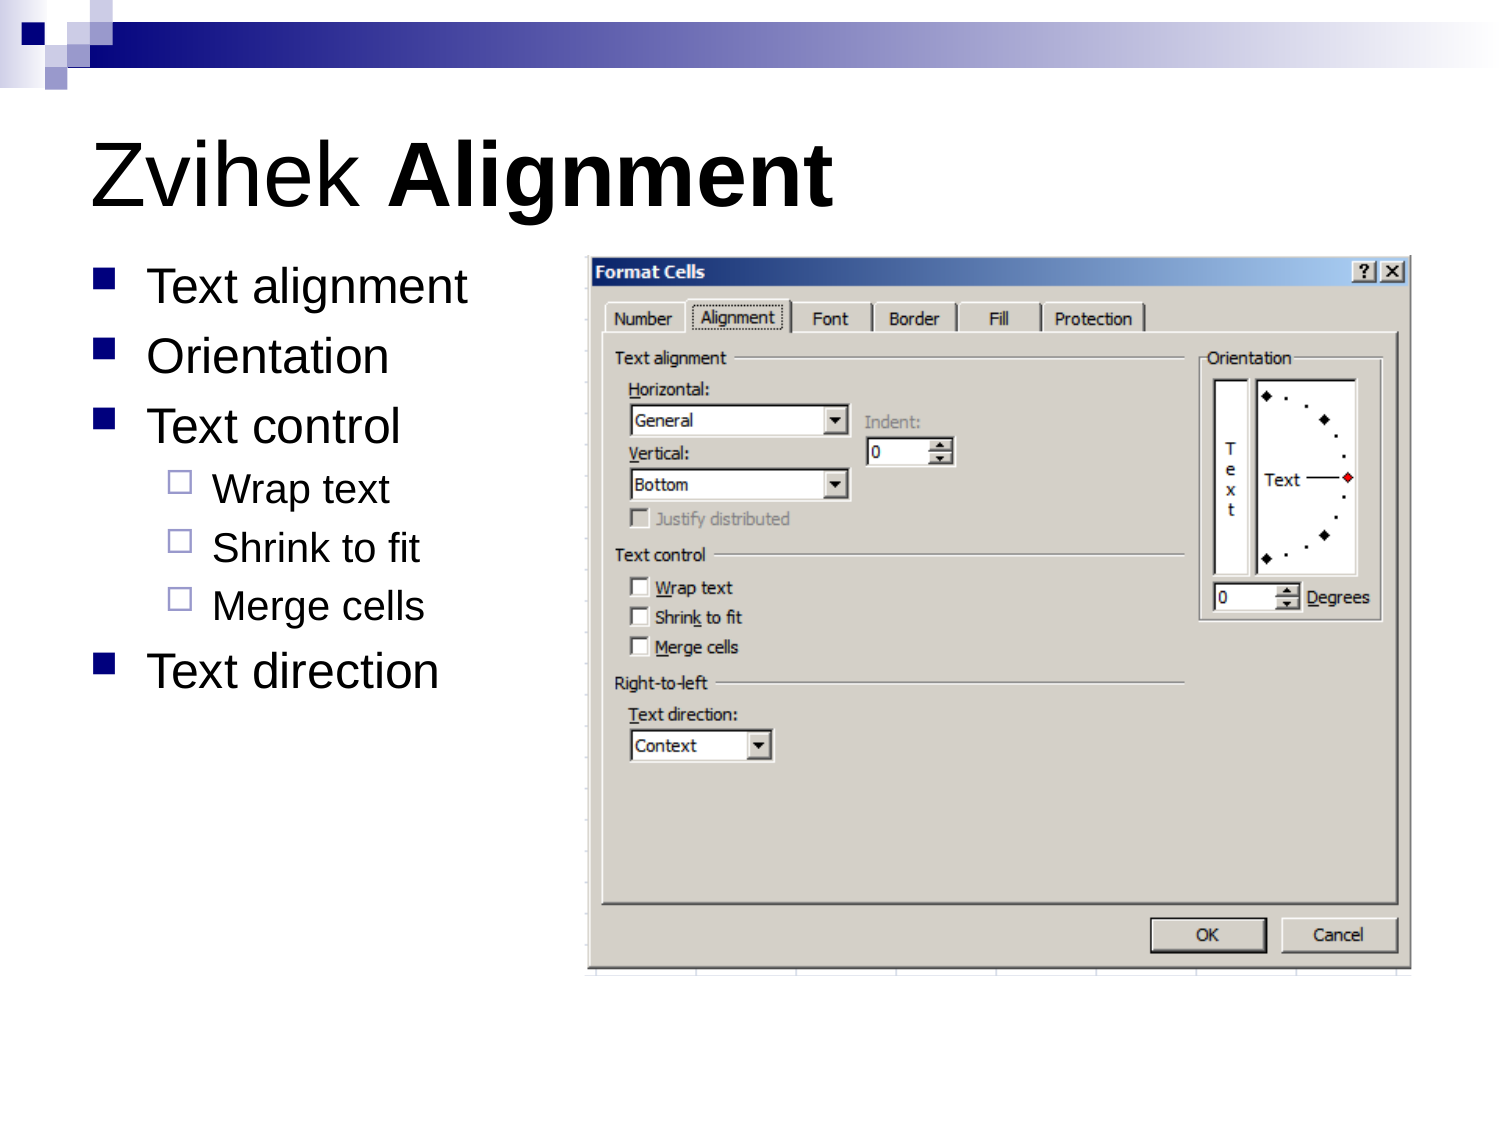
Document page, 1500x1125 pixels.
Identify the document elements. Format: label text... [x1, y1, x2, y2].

title Zvihek Alignment [75, 105, 1425, 235]
picture [584, 255, 1412, 976]
list Text alignment Orientation Text control Wrap text Shrink to fit Merge cells Text direction [75, 246, 632, 1079]
